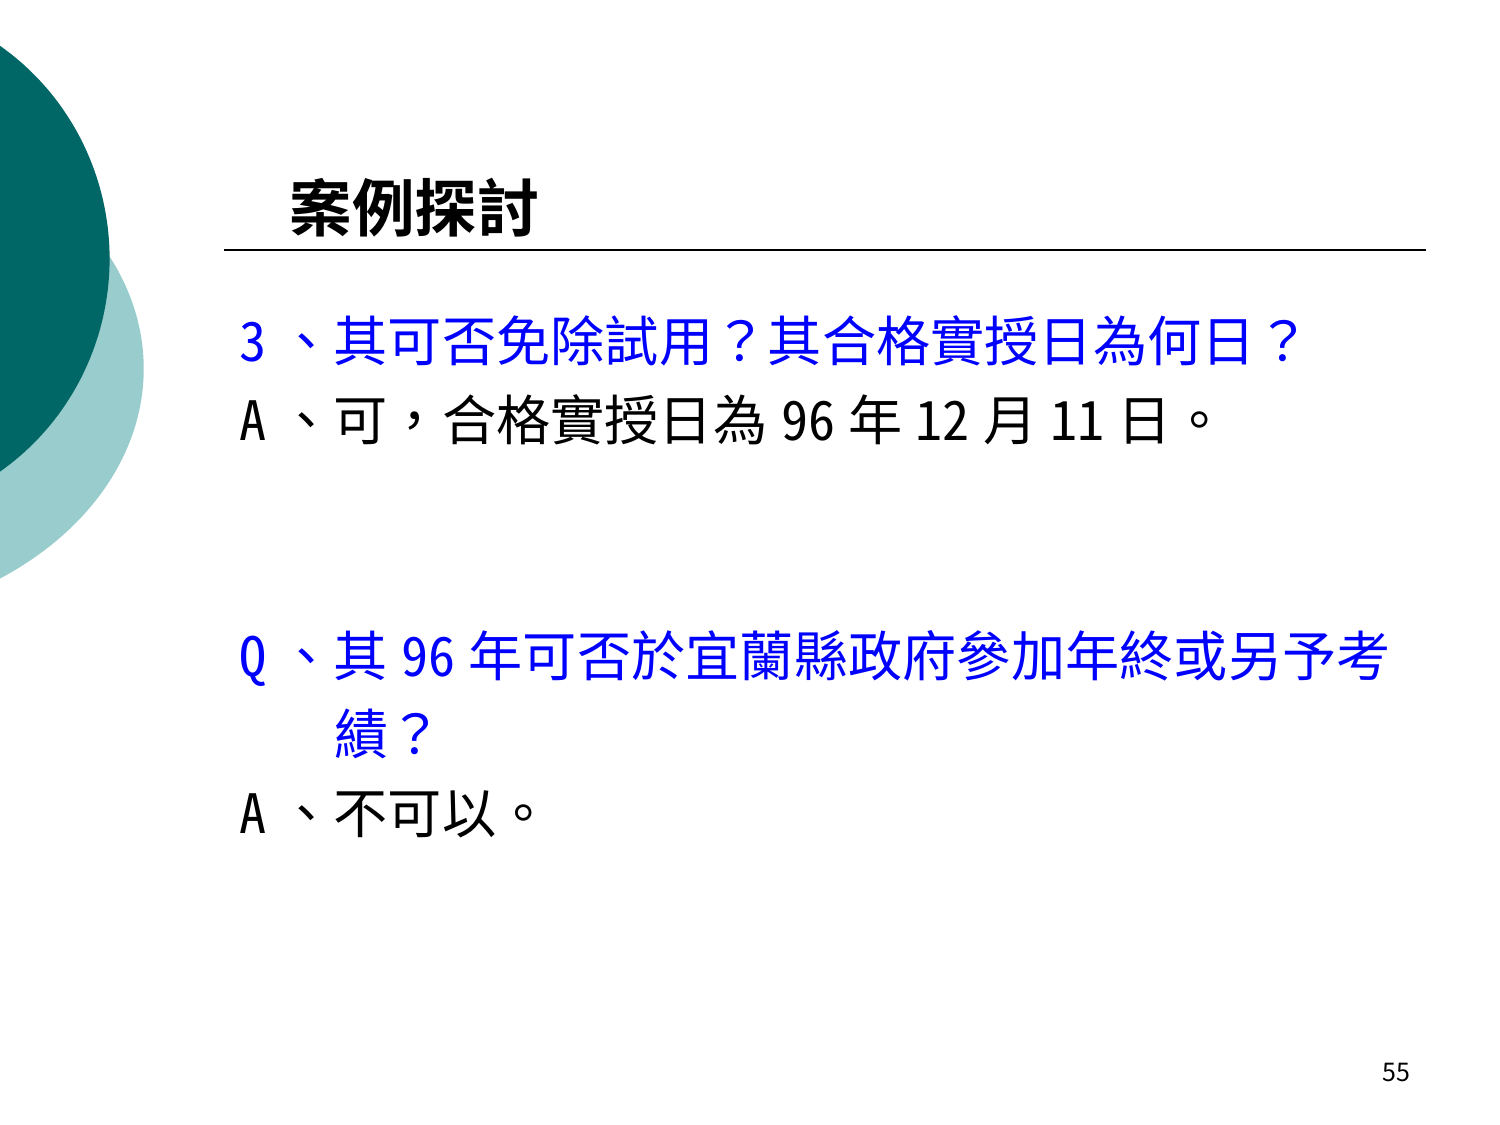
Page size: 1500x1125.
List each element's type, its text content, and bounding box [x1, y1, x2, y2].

text_box 案例探討 [230, 160, 599, 252]
list 3、其可否免除試用？其合格實授日為何日？ A、可，合格實授日為96年12月11日。 Q、其96年可否於宜蘭縣政府參加年終或另予考 績？ A、不可以。 [224, 299, 1425, 917]
